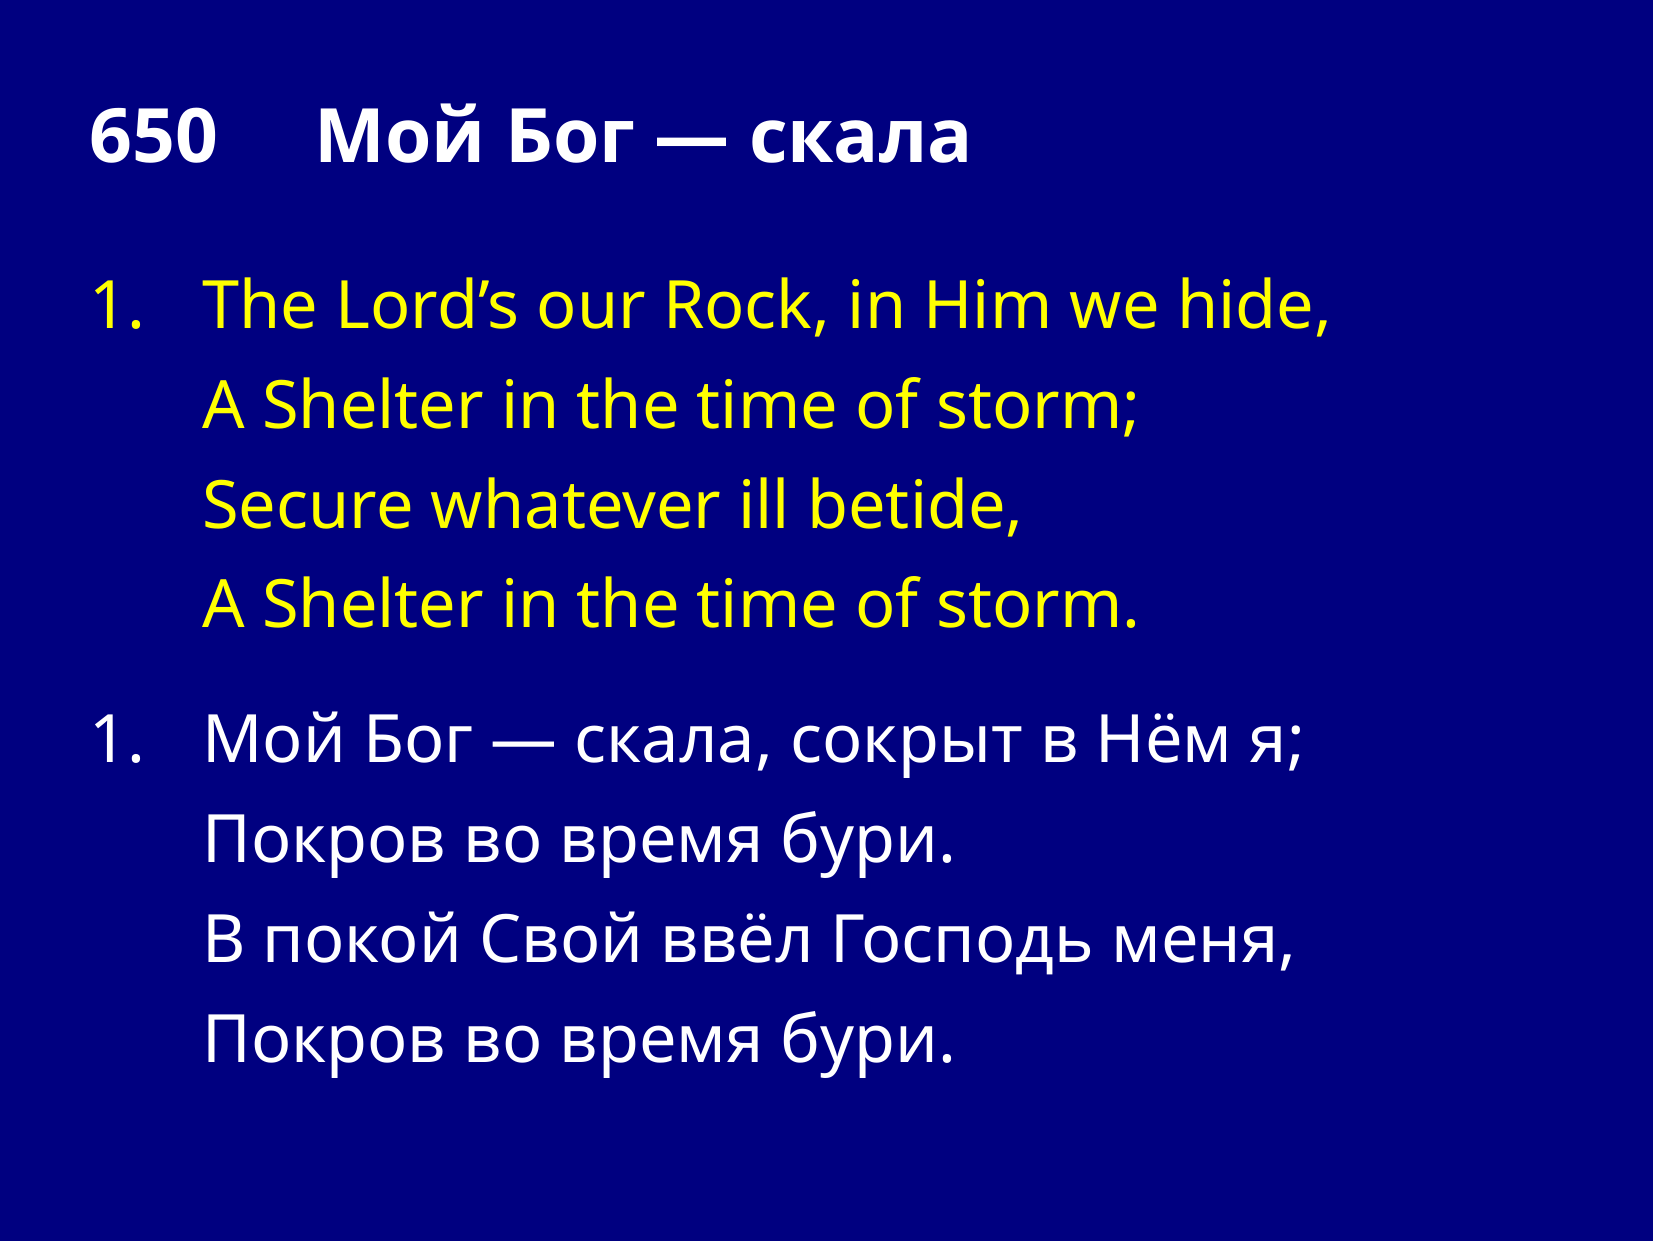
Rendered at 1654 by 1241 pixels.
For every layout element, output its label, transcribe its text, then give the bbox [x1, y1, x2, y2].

text_box 1. Мой Бог — скала, сокрыт в Нём я; Покров во время бури. В покой Свой ввёл Господь меня, Покров во время бури. [75, 675, 1576, 1163]
text_box 1. The Lord’s our Rock, in Him we hide, A Shelter in the time of storm; Secure whatever ill betide, A Shelter in the time of storm. [75, 188, 1576, 638]
text_box 650 Мой Бог — скала [75, 75, 1576, 188]
